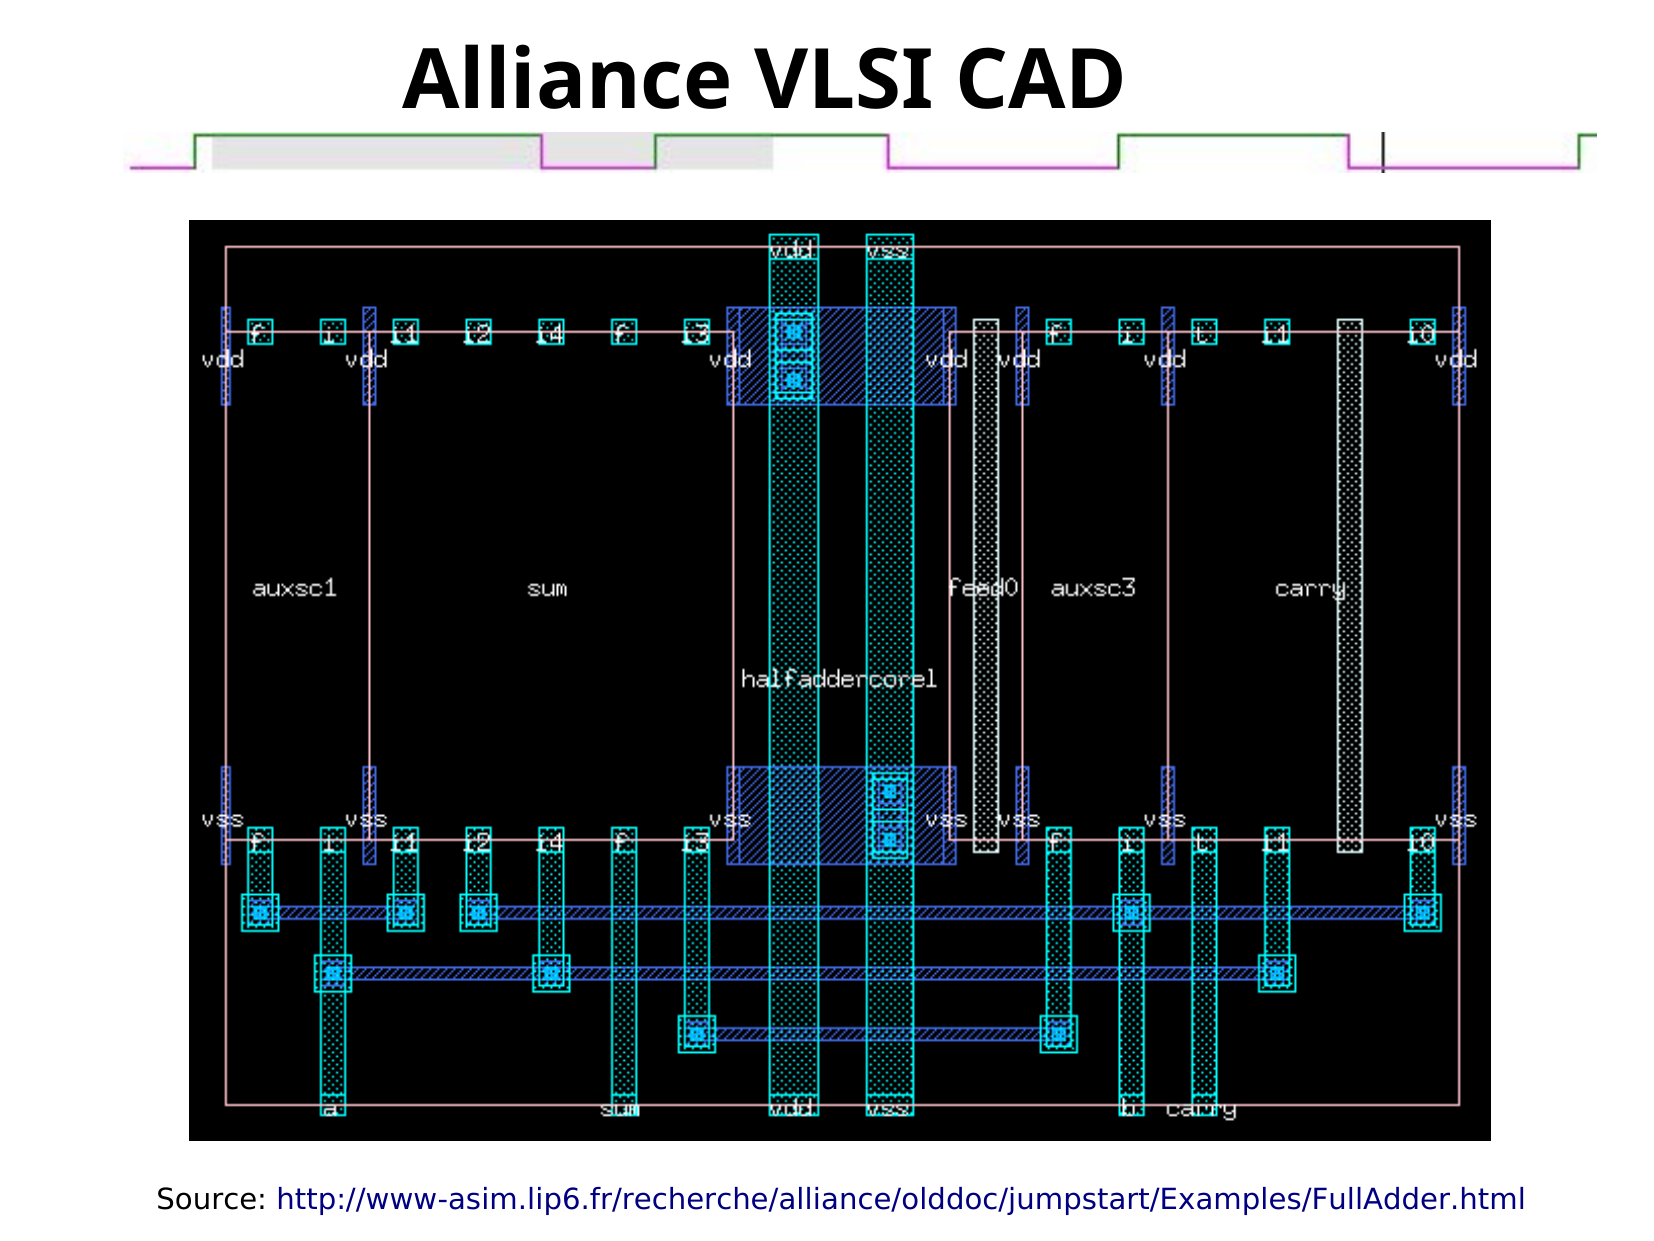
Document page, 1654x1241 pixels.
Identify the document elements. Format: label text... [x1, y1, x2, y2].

text_box Source: http://www-asim.lip6.fr/recherche/alliance/olddoc/jumpstart/Examples/FullAdder.html [156, 1181, 1622, 1220]
picture [123, 132, 1597, 173]
picture [189, 220, 1491, 1141]
text_box Alliance VLSI CAD [401, 19, 1390, 128]
